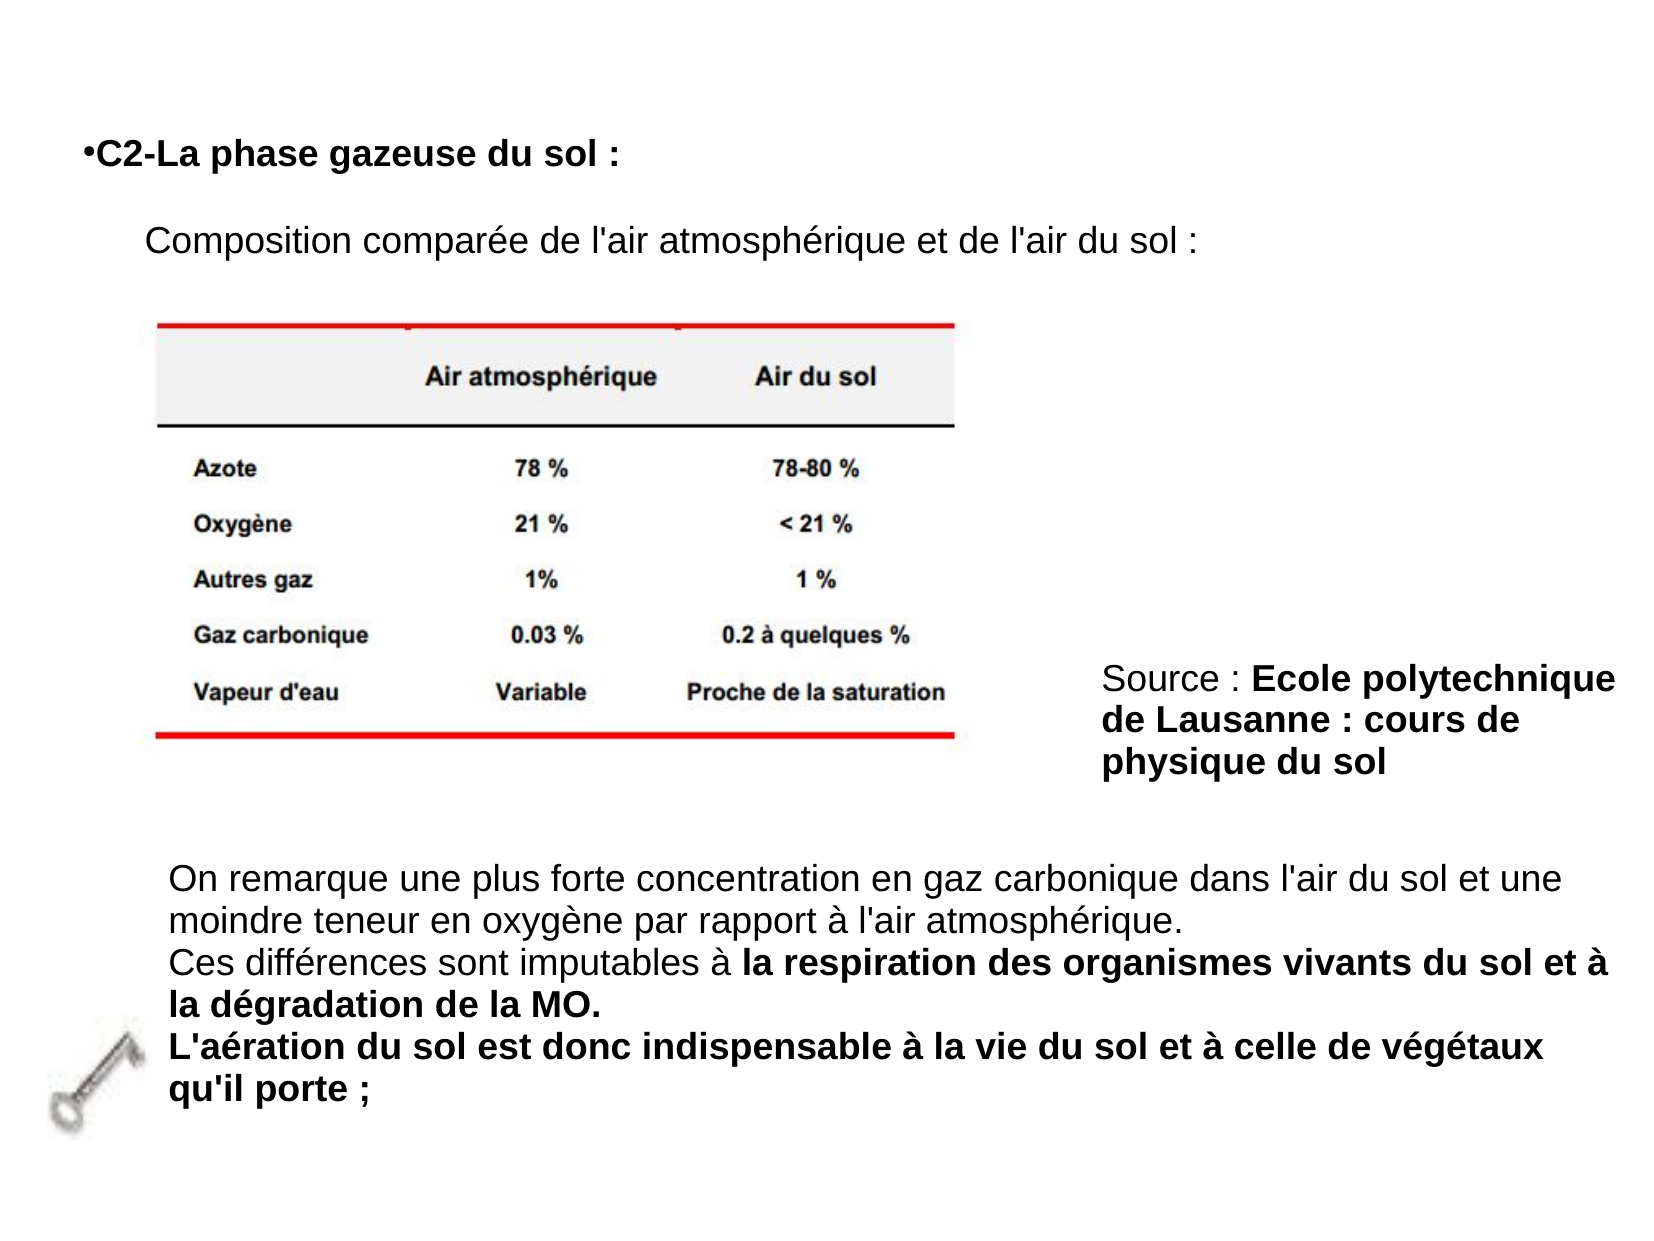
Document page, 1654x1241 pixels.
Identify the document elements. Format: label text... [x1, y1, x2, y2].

text_box Source : Ecole polytechnique de Lausanne : cours de physique du sol [1086, 649, 1654, 795]
title C2-La phase gazeuse du sol : [82, 49, 1571, 257]
picture [47, 1015, 152, 1140]
picture [109, 290, 981, 756]
text_box Composition comparée de l'air atmosphérique et de l'air du sol : [129, 212, 1607, 270]
text_box On remarque une plus forte concentration en gaz carbonique dans l'air du sol et une moindre teneur en oxygène par rapport à l'air atmosphérique. Ces différences sont imputables à la respiration des organismes vivants du sol et à la dégradation de la MO. L'aération du sol est donc indispensable à la vie du sol et à celle de végétaux qu'il porte ; [153, 850, 1630, 1182]
